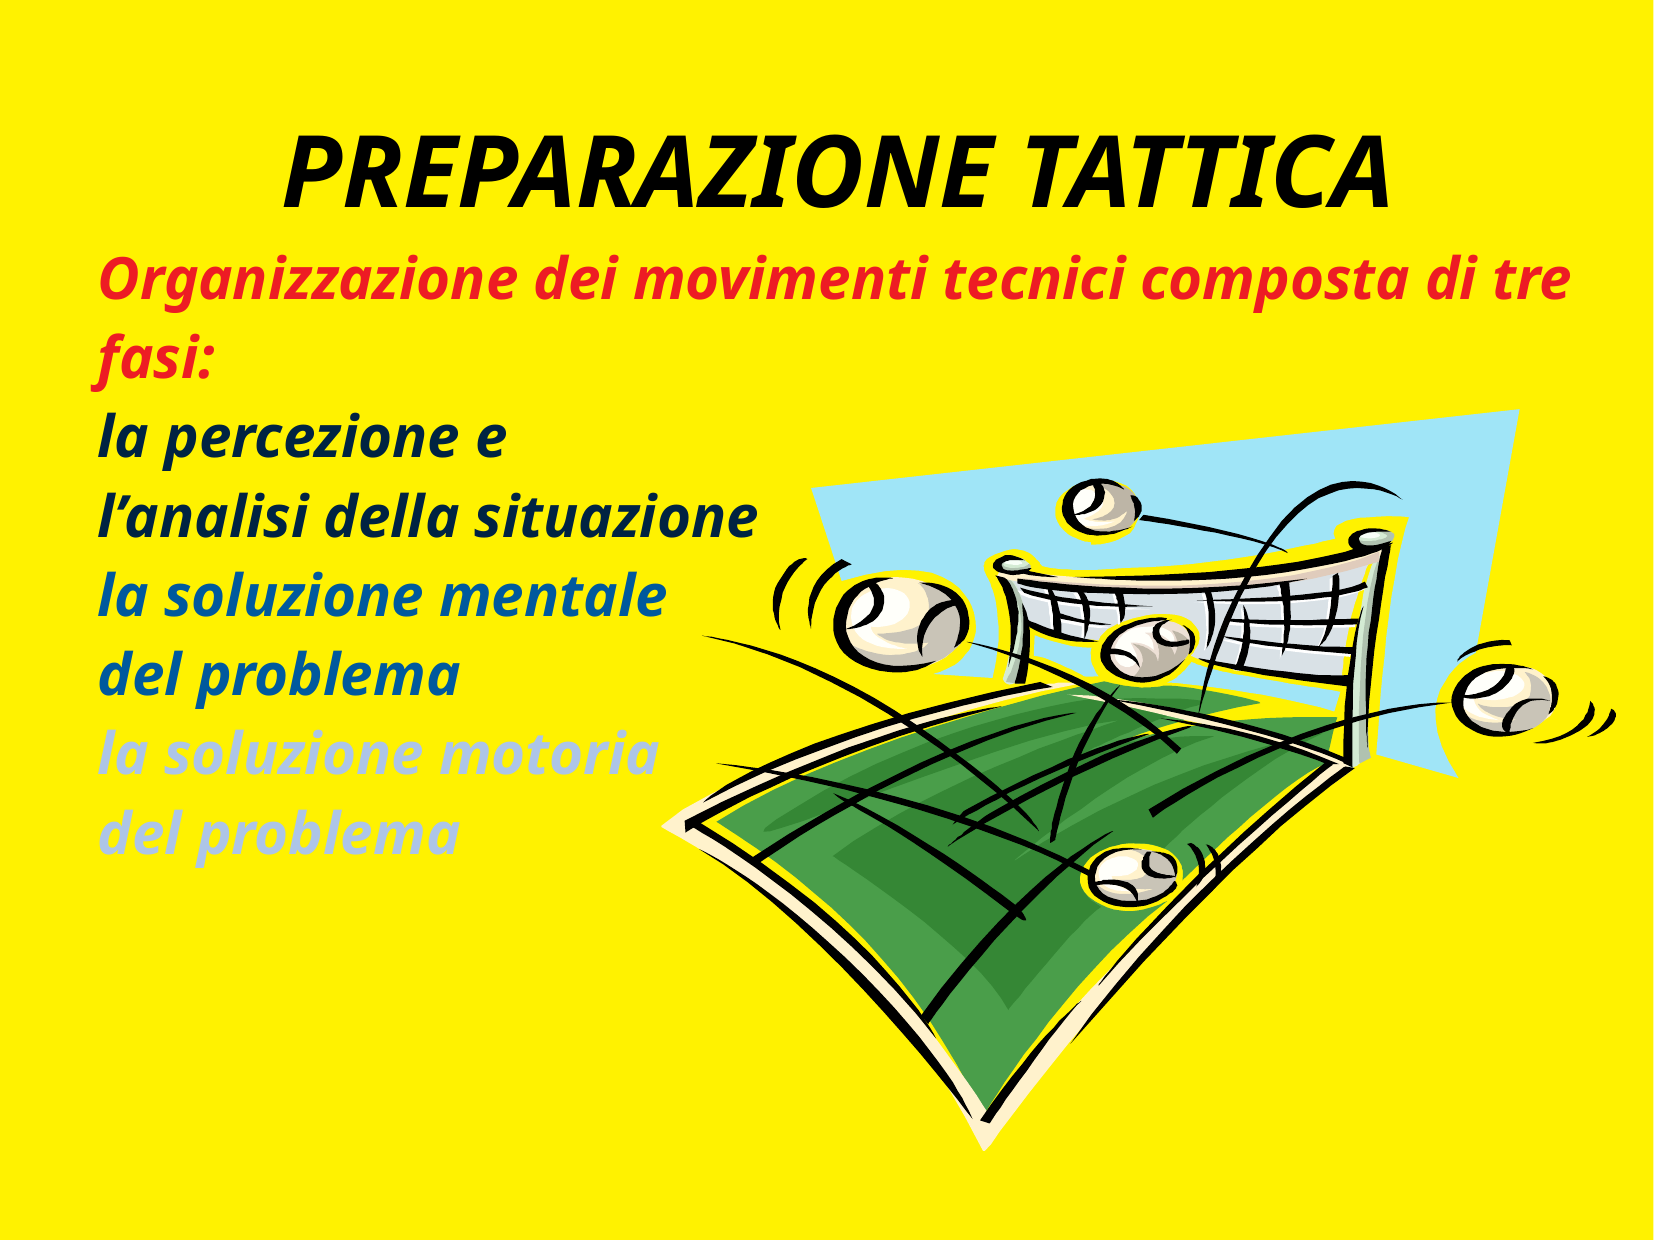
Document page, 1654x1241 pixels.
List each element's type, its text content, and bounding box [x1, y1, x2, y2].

text_box PREPARAZIONE TATTICA Organizzazione dei movimenti tecnici composta di tre fasi: la percezione e l’analisi della situazione la soluzione mentale del problema la soluzione motoria del problema [82, 93, 1595, 1057]
picture [661, 402, 1625, 1158]
